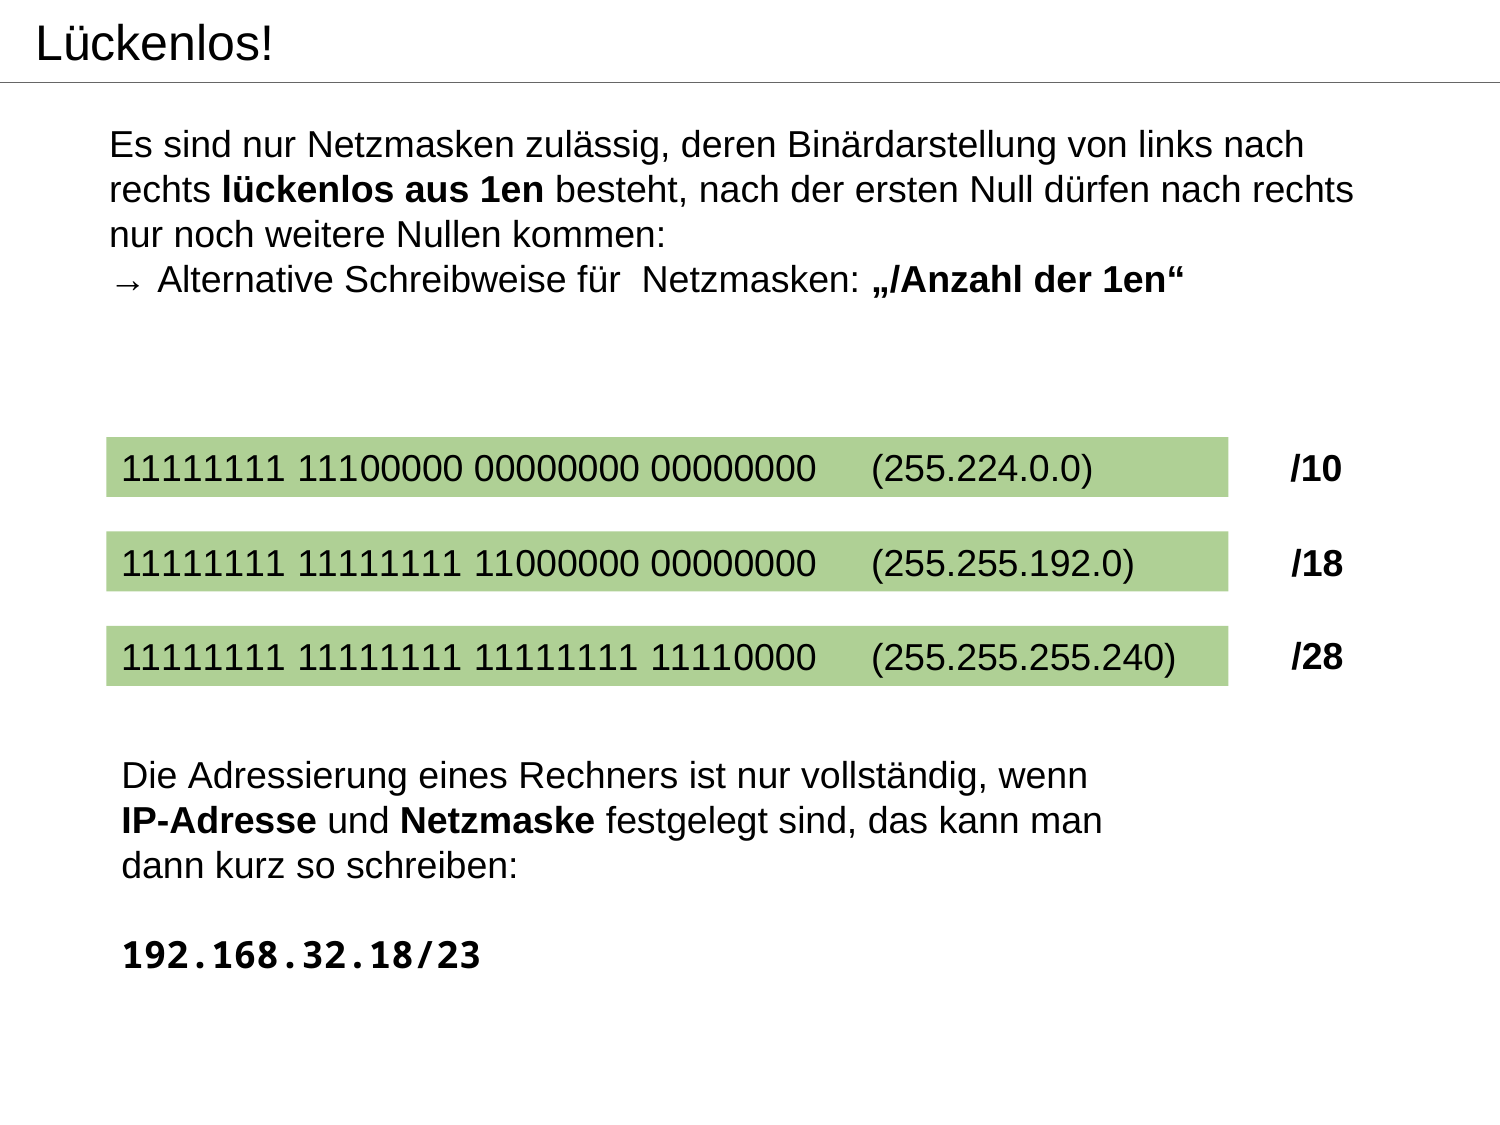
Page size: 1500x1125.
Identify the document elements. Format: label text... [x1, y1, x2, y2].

text_box /10 [1275, 436, 1358, 497]
text_box /18 [1276, 531, 1359, 592]
text_box Die Adressierung eines Rechners ist nur vollständig, wenn IP-Adresse und Netzmaske festgelegt sind, das kann man dann kurz so schreiben: 192.168.32.18/23 [106, 744, 1129, 1029]
text_box 11111111 11111111 11000000 00000000 (255.255.192.0) [106, 531, 1229, 592]
text_box Es sind nur Netzmasken zulässig, deren Binärdarstellung von links nach rechts lückenlos aus 1en besteht, nach der ersten Null dürfen nach rechts nur noch weitere Nullen kommen: → Alternative Schreibweise für Netzmasken: „/Anzahl der 1en“ [94, 112, 1418, 308]
title Lückenlos! [35, 15, 1437, 71]
text_box 11111111 11100000 00000000 00000000 (255.224.0.0) [106, 437, 1229, 497]
text_box /28 [1276, 625, 1359, 686]
text_box 11111111 11111111 11111111 11110000 (255.255.255.240) [106, 625, 1229, 686]
